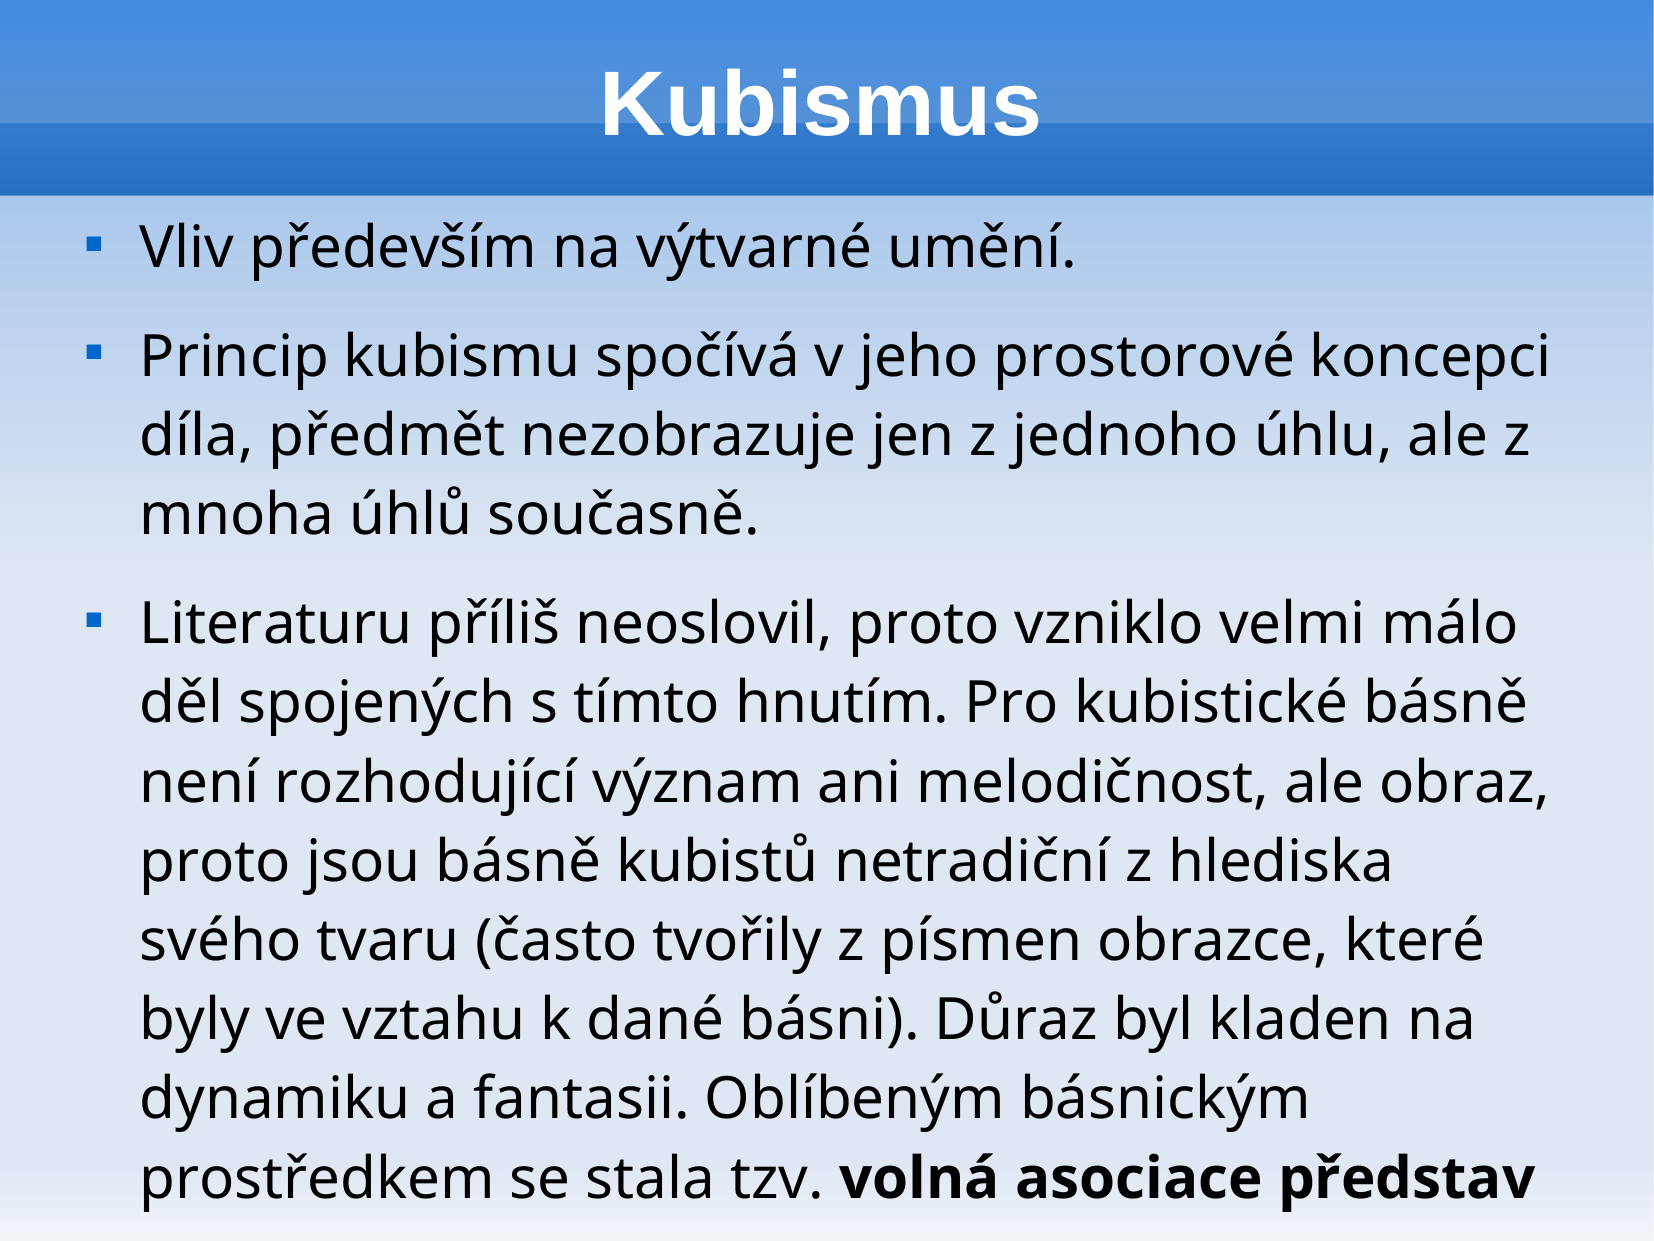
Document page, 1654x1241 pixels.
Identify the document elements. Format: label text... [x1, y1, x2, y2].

title Kubismus [76, 7, 1565, 200]
list Vliv především na výtvarné umění. Princip kubismu spočívá v jeho prostorové koncepci díla, předmět nezobrazuje jen z jednoho úhlu, ale z mnoha úhlů současně. Literaturu příliš neoslovil, proto vzniklo velmi málo děl spojených s tímto hnutím. Pro kubistické básně není rozhodující význam ani melodičnost, ale obraz, proto jsou básně kubistů netradiční z hlediska svého tvaru (často tvořily z písmen obrazce, které byly ve vztahu k dané básni). Důraz byl kladen na dynamiku a fantasii. Oblíbeným básnickým prostředkem se stala tzv. volná asociace představ [68, 205, 1558, 1176]
picture [0, 0, 1654, 1241]
